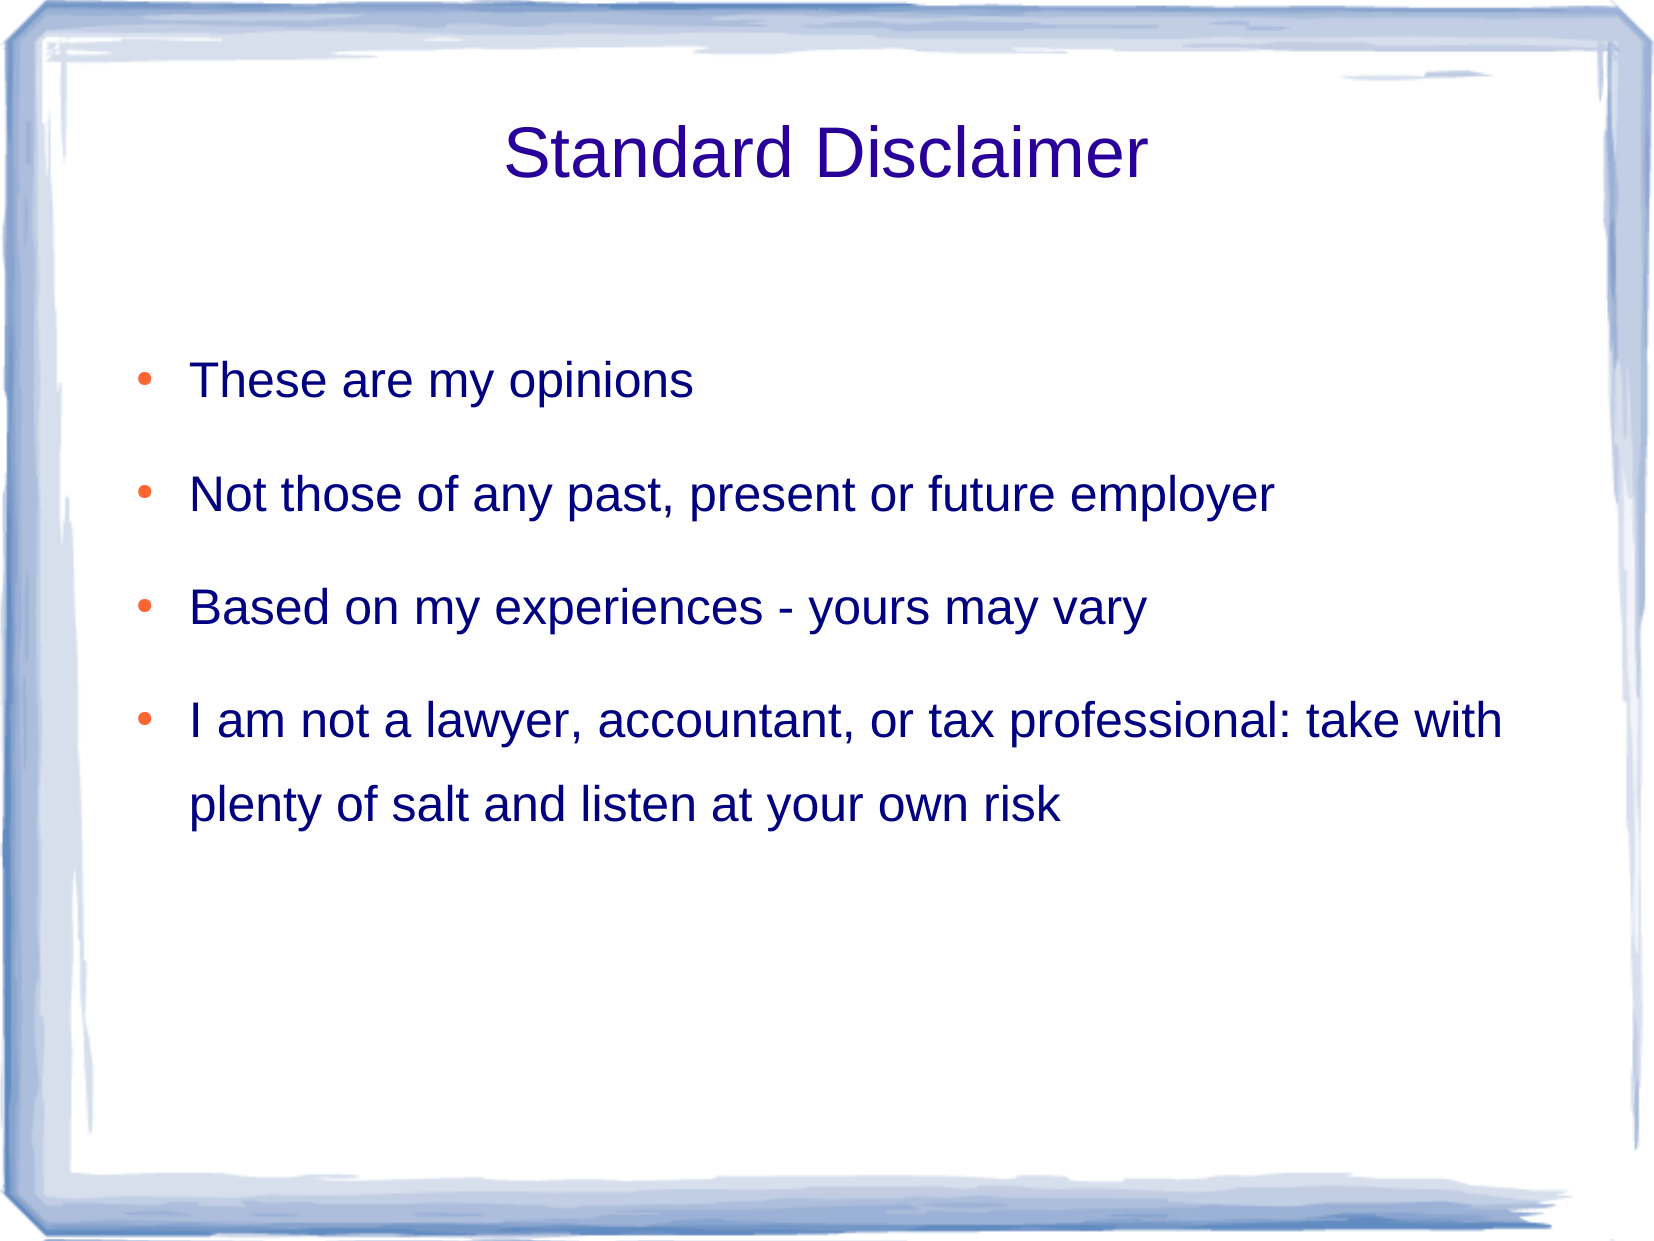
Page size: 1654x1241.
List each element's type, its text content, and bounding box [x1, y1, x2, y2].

list These are my opinions Not those of any past, present or future employer Based on my experiences - yours may vary I am not a lawyer, accountant, or tax professional: take with plenty of salt and listen at your own risk [118, 324, 1571, 1004]
picture [0, 0, 1654, 1241]
title Standard Disclaimer [82, 49, 1571, 257]
